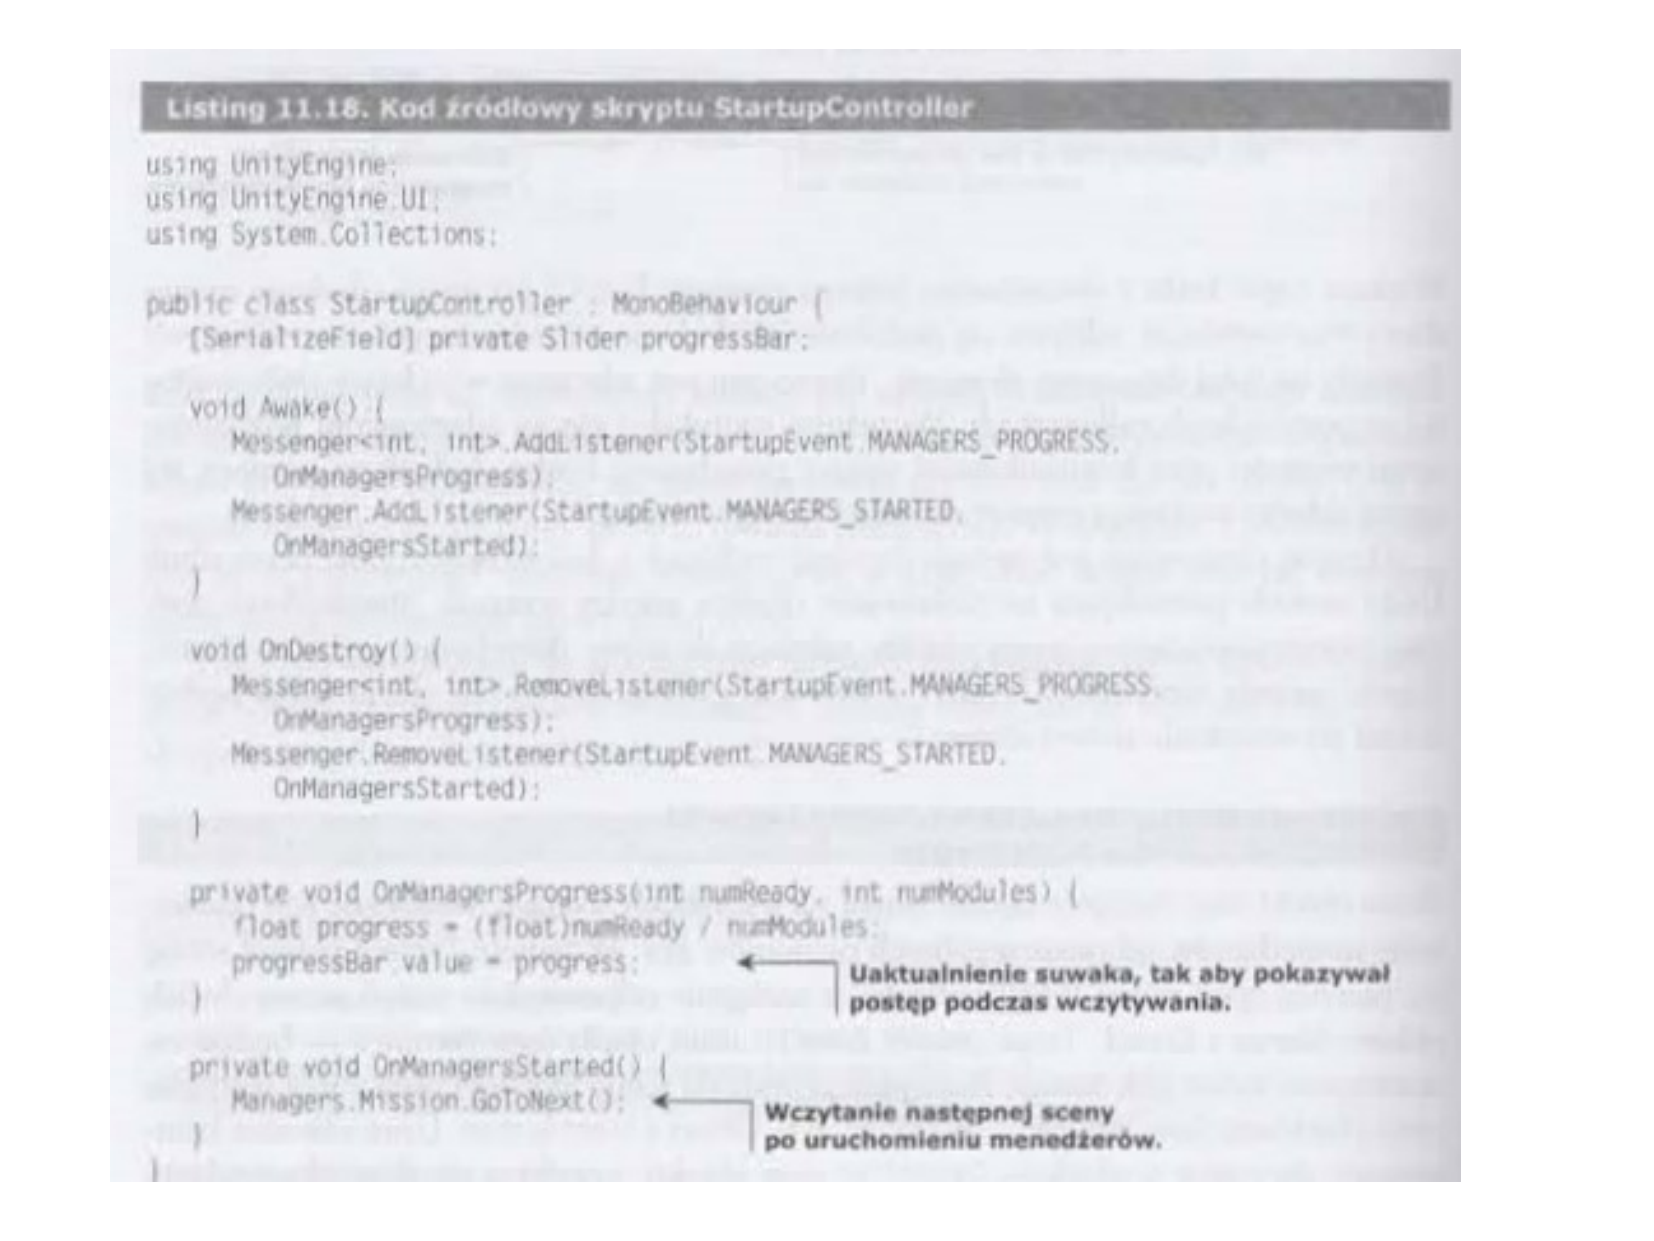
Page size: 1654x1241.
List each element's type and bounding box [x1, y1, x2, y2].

picture [110, 49, 1461, 1182]
